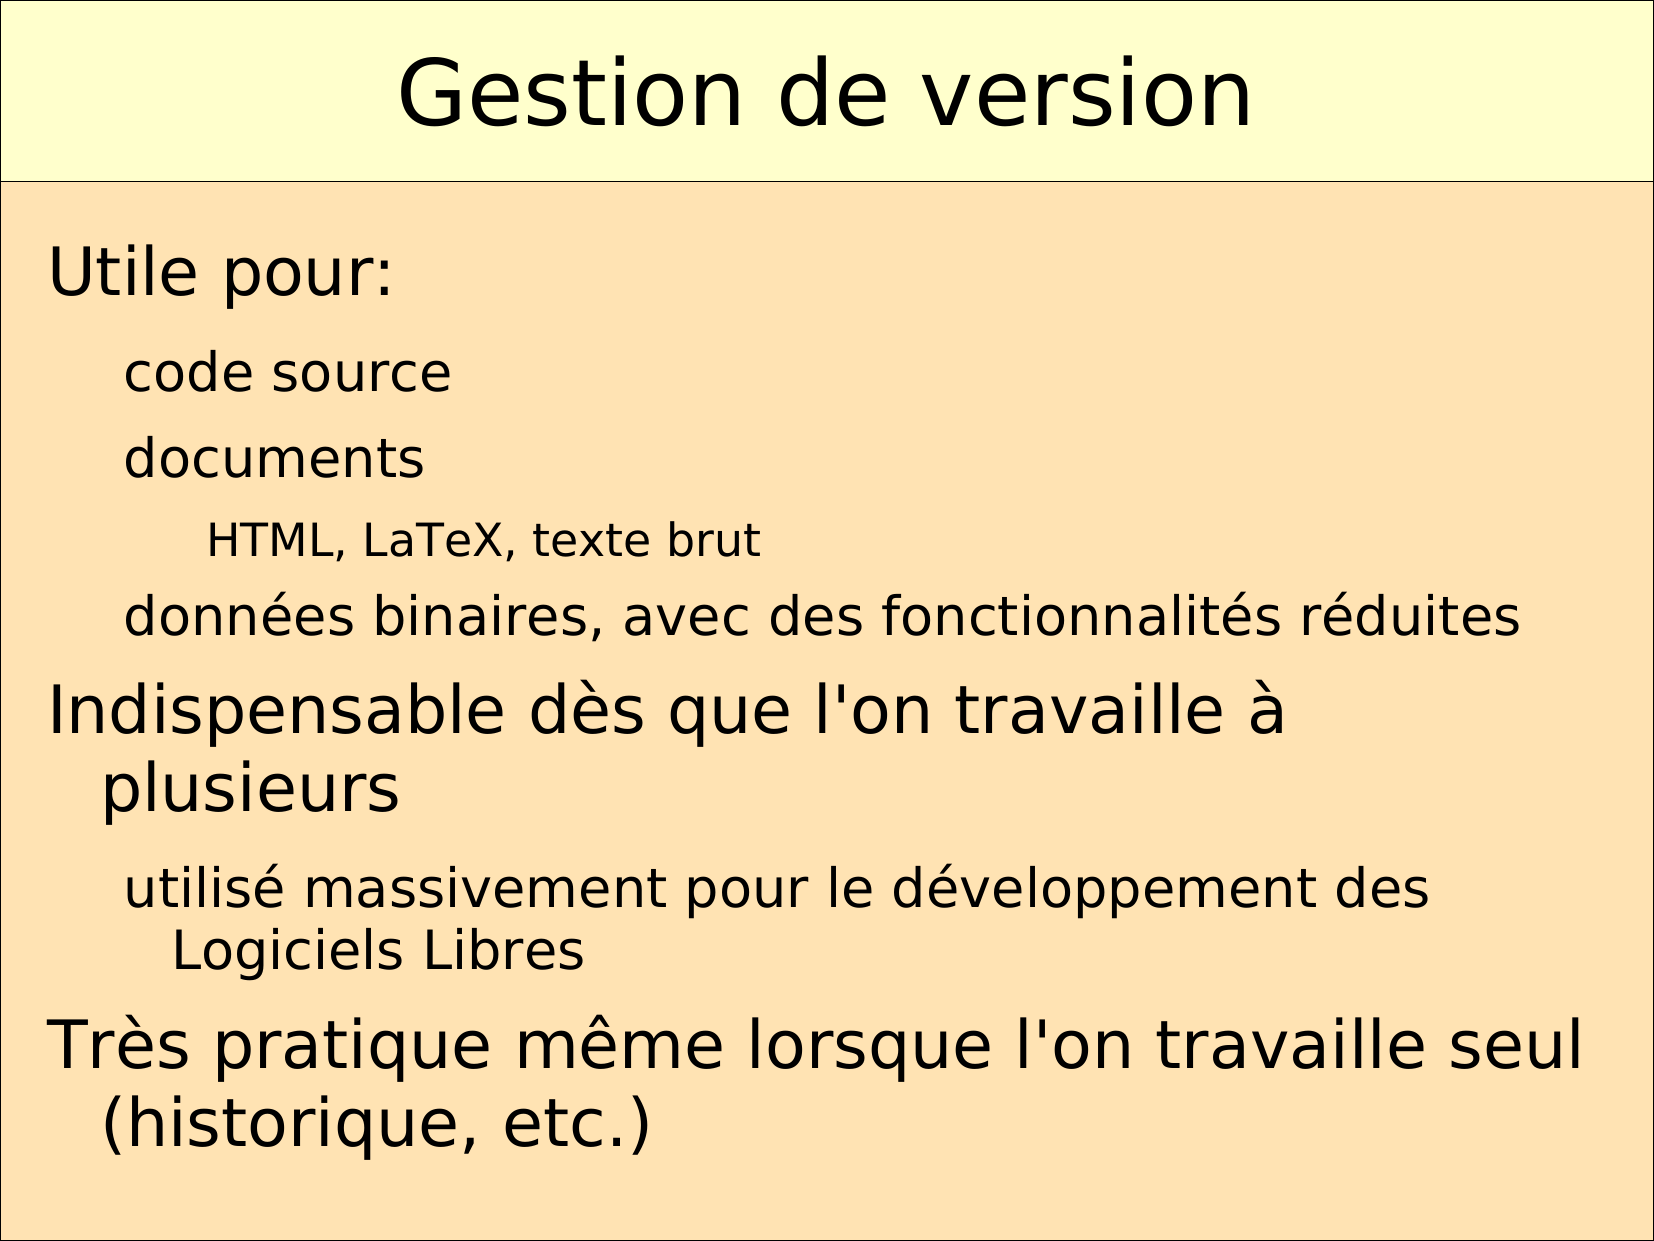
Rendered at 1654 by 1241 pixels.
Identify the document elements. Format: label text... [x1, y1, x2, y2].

list Utile pour: code source documents HTML, LaTeX, texte brut données binaires, avec des fonctionnalités réduites Indispensable dès que l'on travaille à plusieurs utilisé massivement pour le développement des Logiciels Libres Très pratique même lorsque l'on travaille seul (historique, etc.) [29, 233, 1611, 1163]
title Gestion de version [0, 33, 1654, 154]
